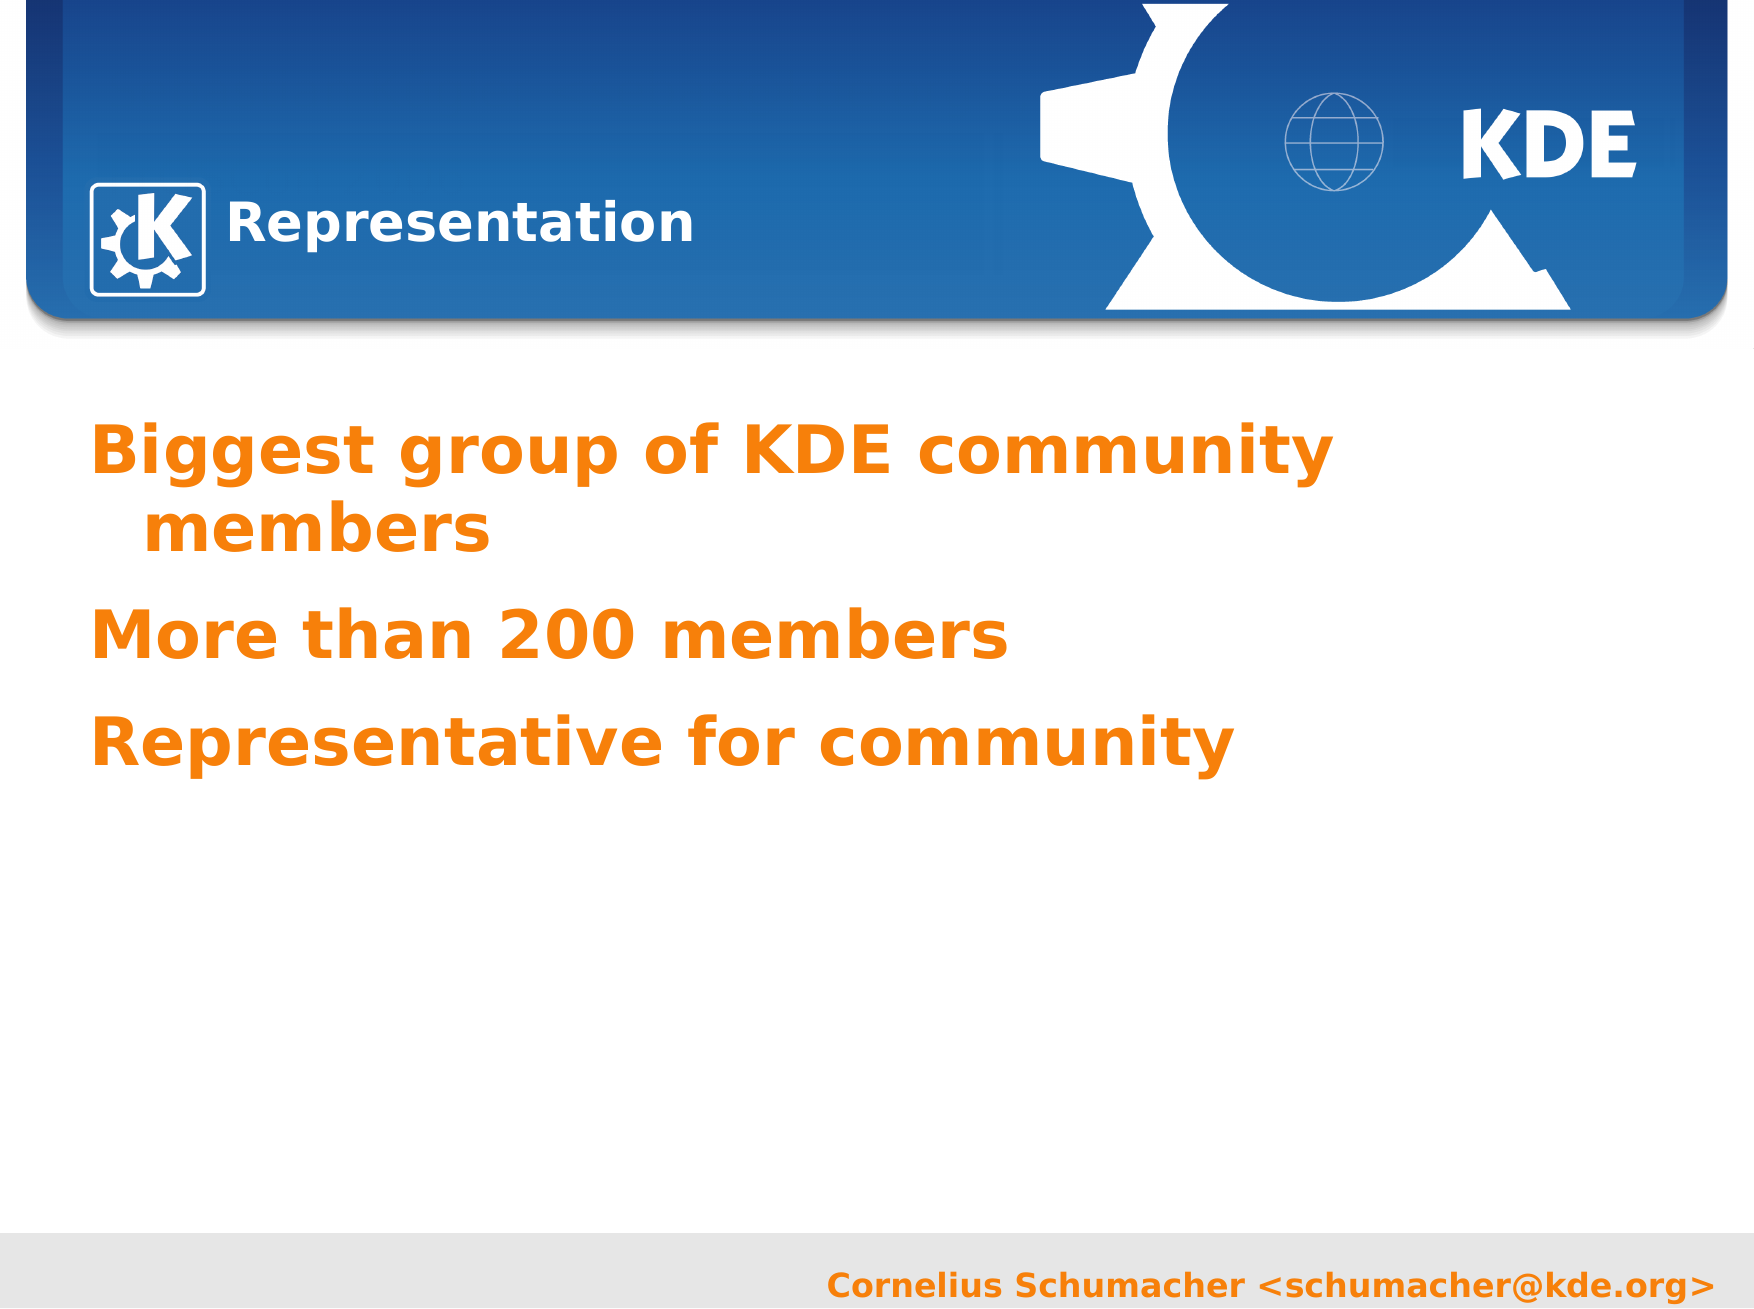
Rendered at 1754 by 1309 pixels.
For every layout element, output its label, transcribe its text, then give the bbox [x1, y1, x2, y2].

title Representation [225, 188, 1126, 258]
list Biggest group of KDE community members More than 200 members Representative for community [71, 411, 1651, 1148]
picture [0, 0, 1754, 349]
